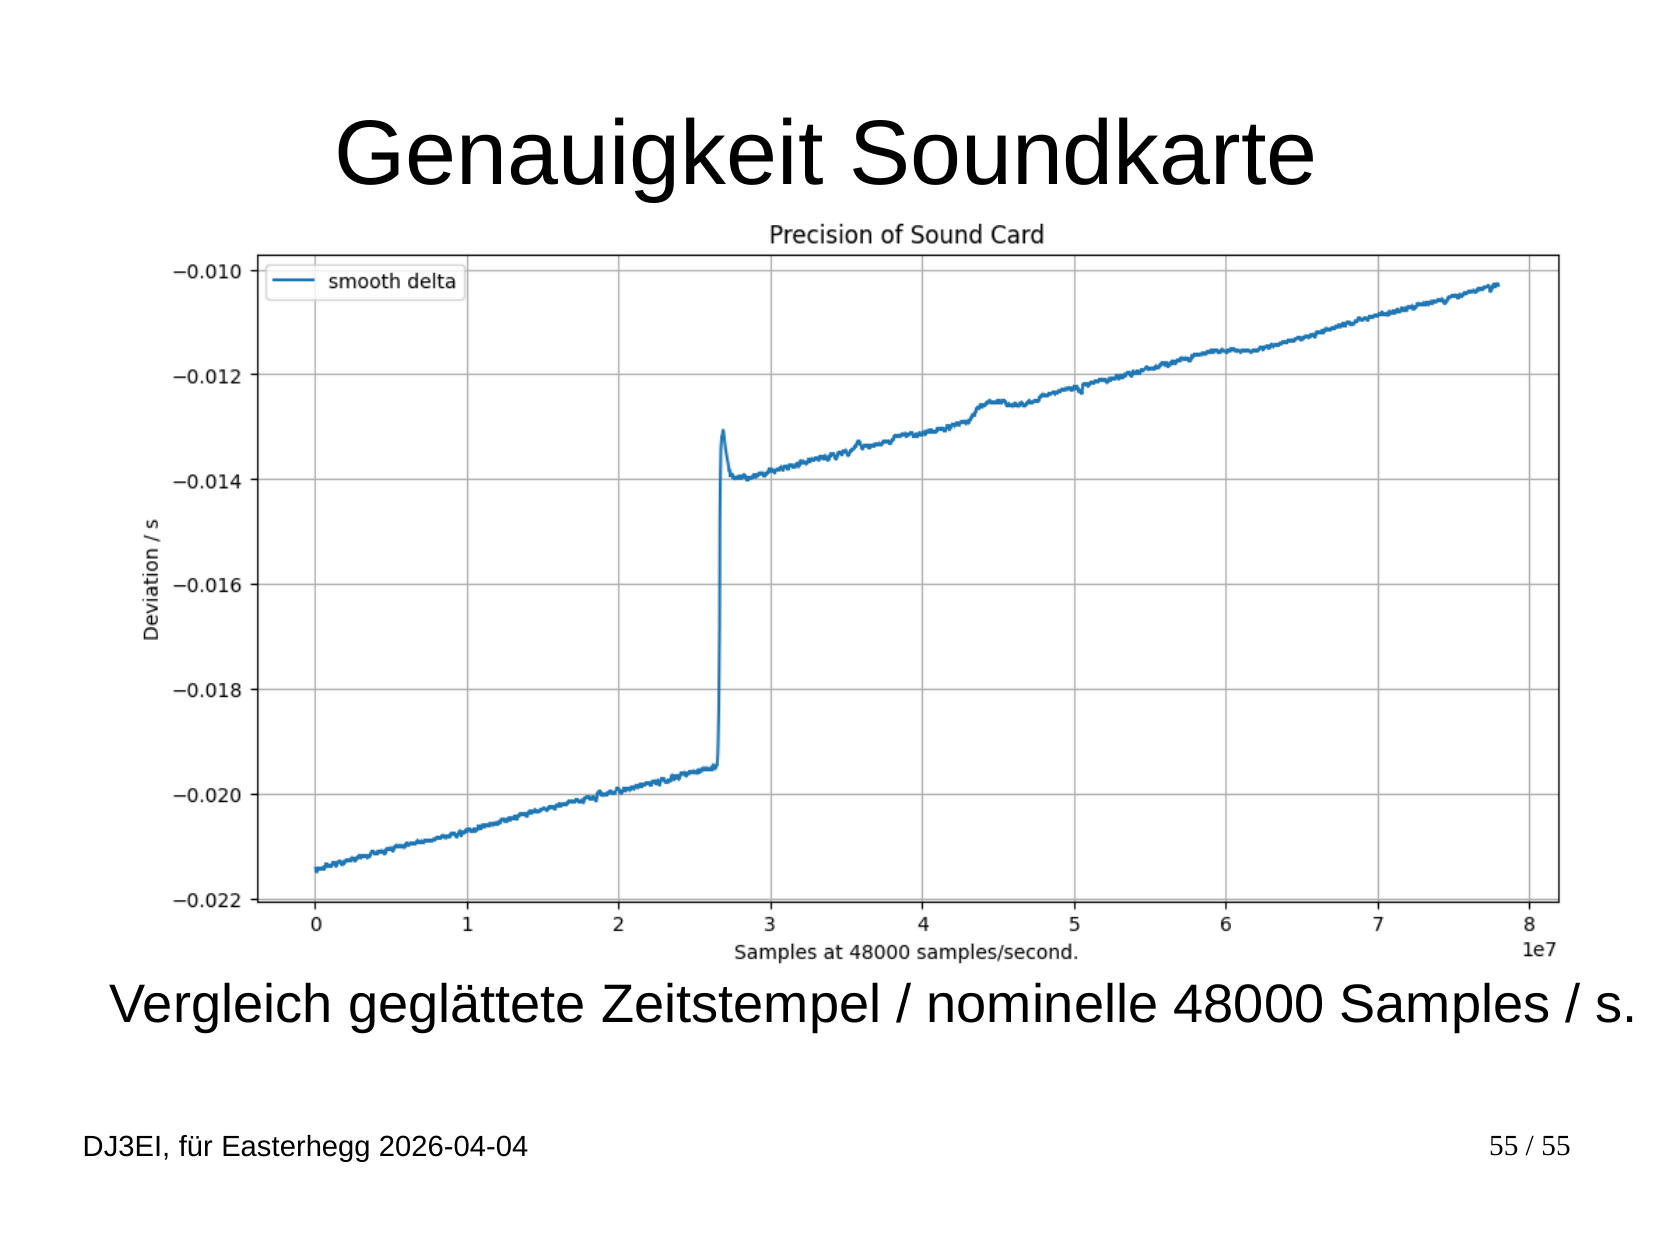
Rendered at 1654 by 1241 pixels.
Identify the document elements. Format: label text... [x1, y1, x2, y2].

title Genauigkeit Soundkarte [82, 49, 1571, 257]
picture [130, 210, 1571, 966]
text_box Vergleich geglättete Zeitstempel / nominelle 48000 Samples / s. [95, 966, 1654, 1042]
